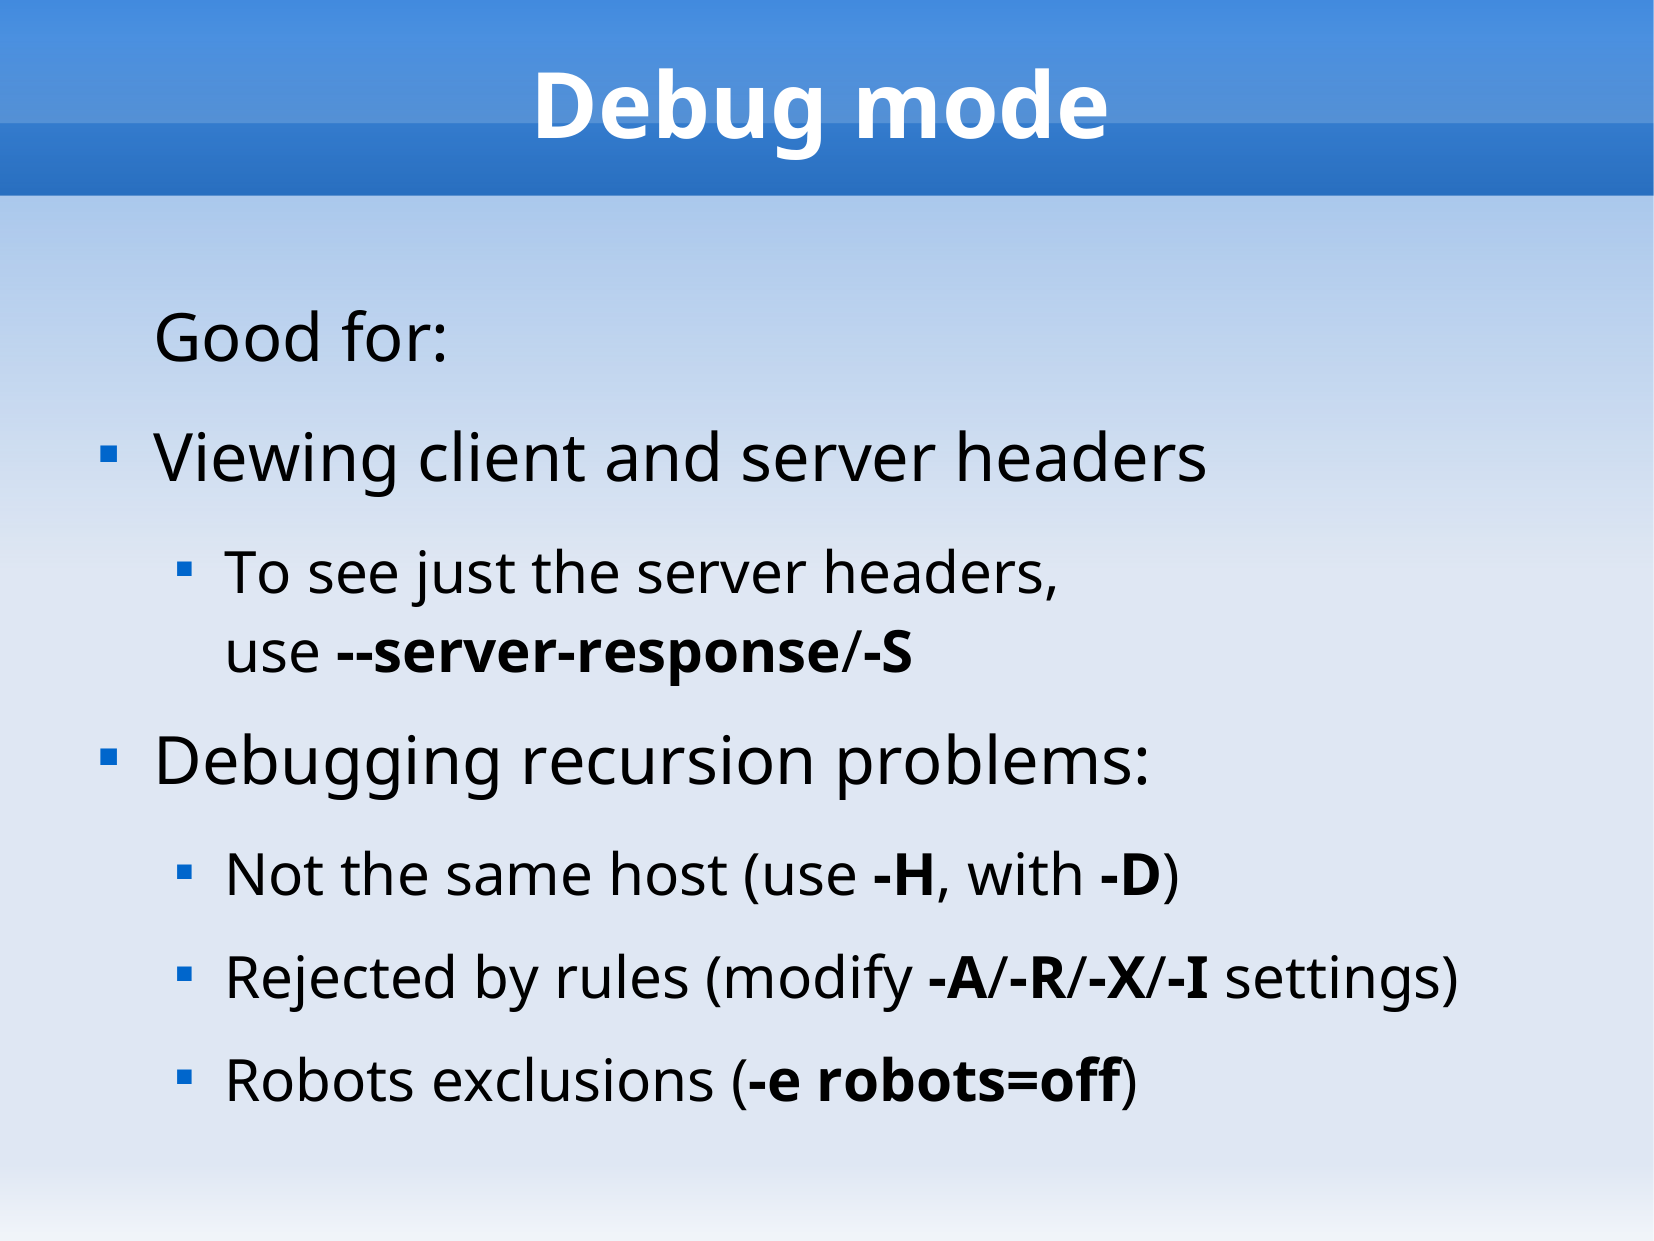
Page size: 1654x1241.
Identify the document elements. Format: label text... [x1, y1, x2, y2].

title Debug mode [76, 7, 1565, 200]
list Good for: Viewing client and server headers To see just the server headers, use --server-response/-S Debugging recursion problems: Not the same host (use -H, with -D) Rejected by rules (modify -A/-R/-X/-I settings) Robots exclusions (-e robots=oﬀ) [82, 290, 1571, 1094]
picture [0, 0, 1654, 1241]
